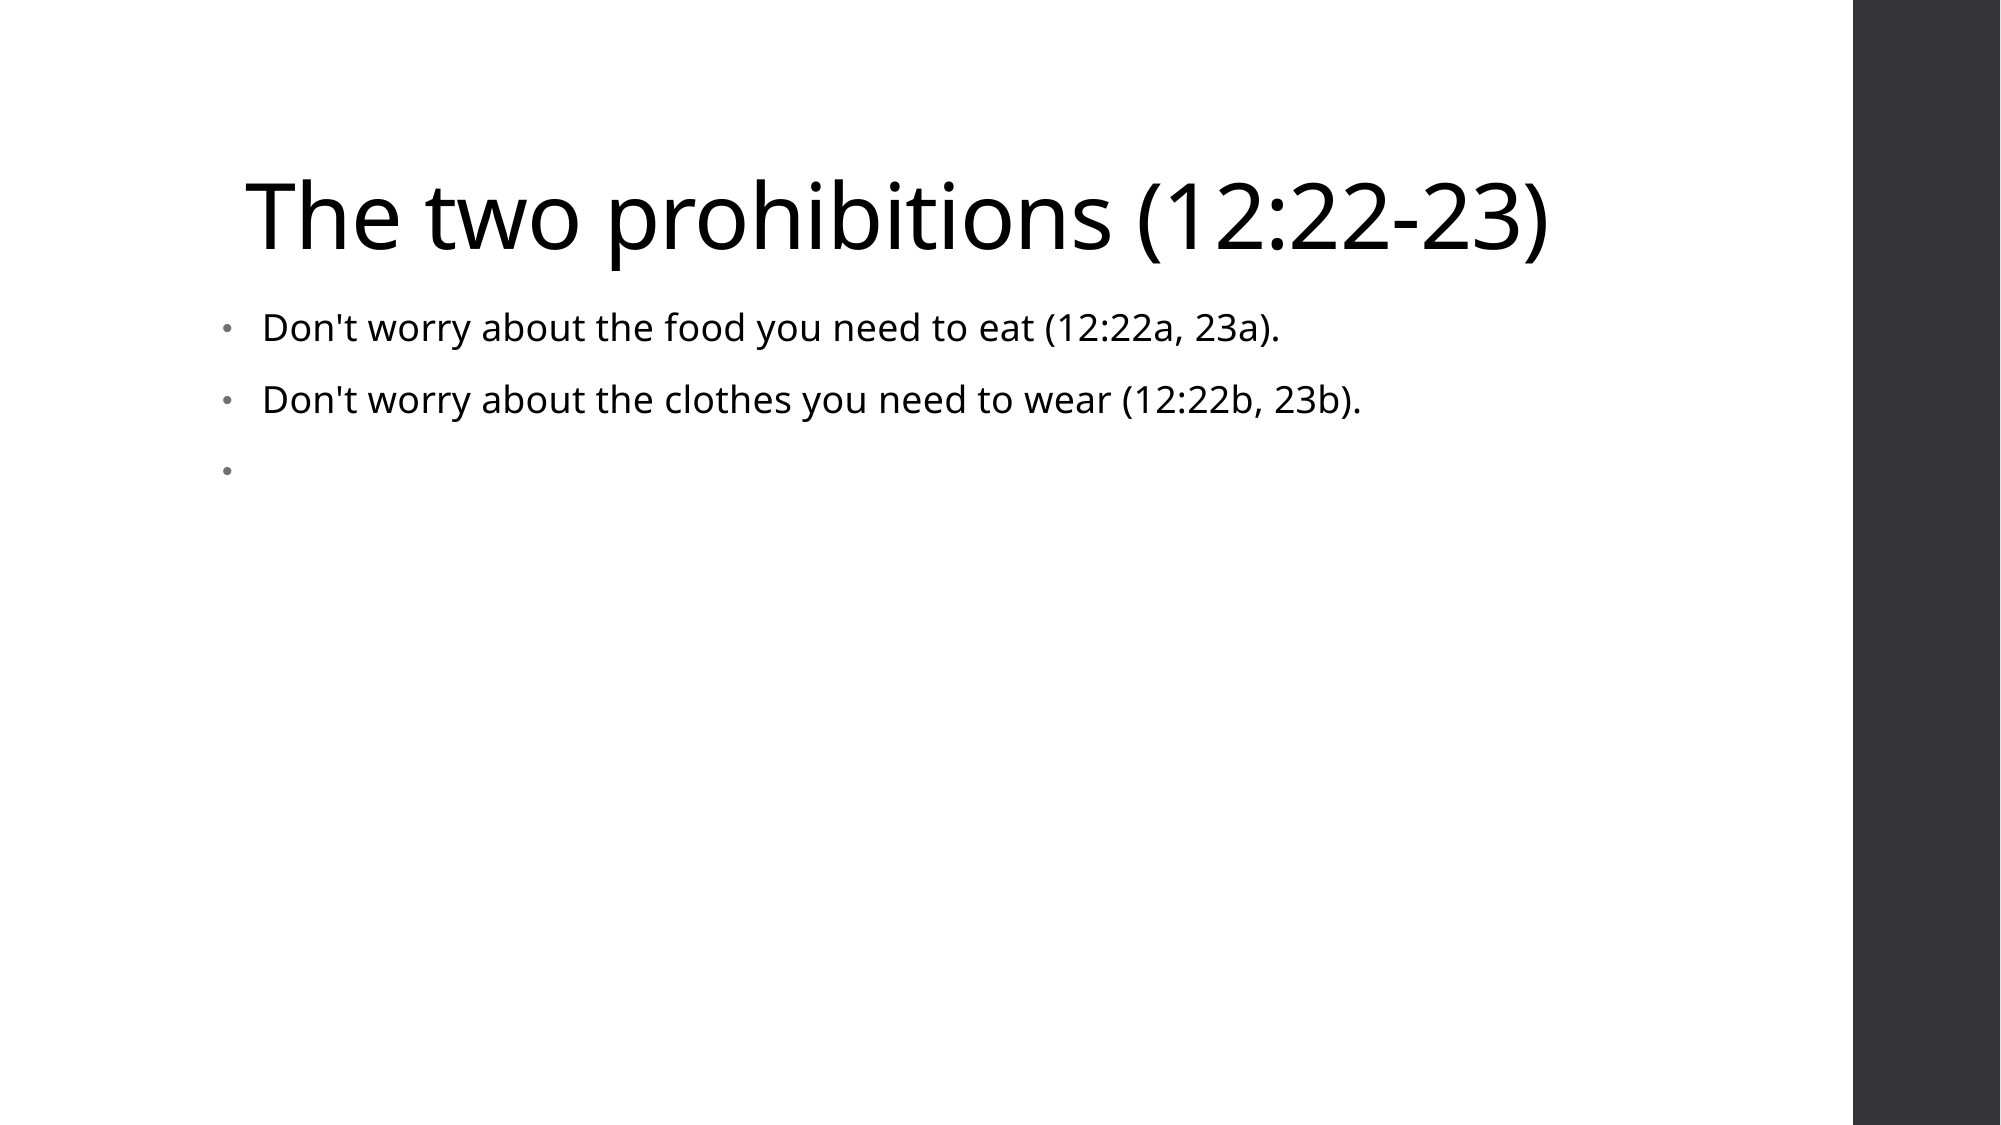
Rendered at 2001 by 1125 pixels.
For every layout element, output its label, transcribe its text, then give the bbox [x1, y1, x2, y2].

list Don't worry about the food you need to eat (12:22a, 23a). Don't worry about the clothes you need to wear (12:22b, 23b). [206, 299, 1617, 1014]
title The two prohibitions (12:22-23) [206, 60, 1797, 278]
